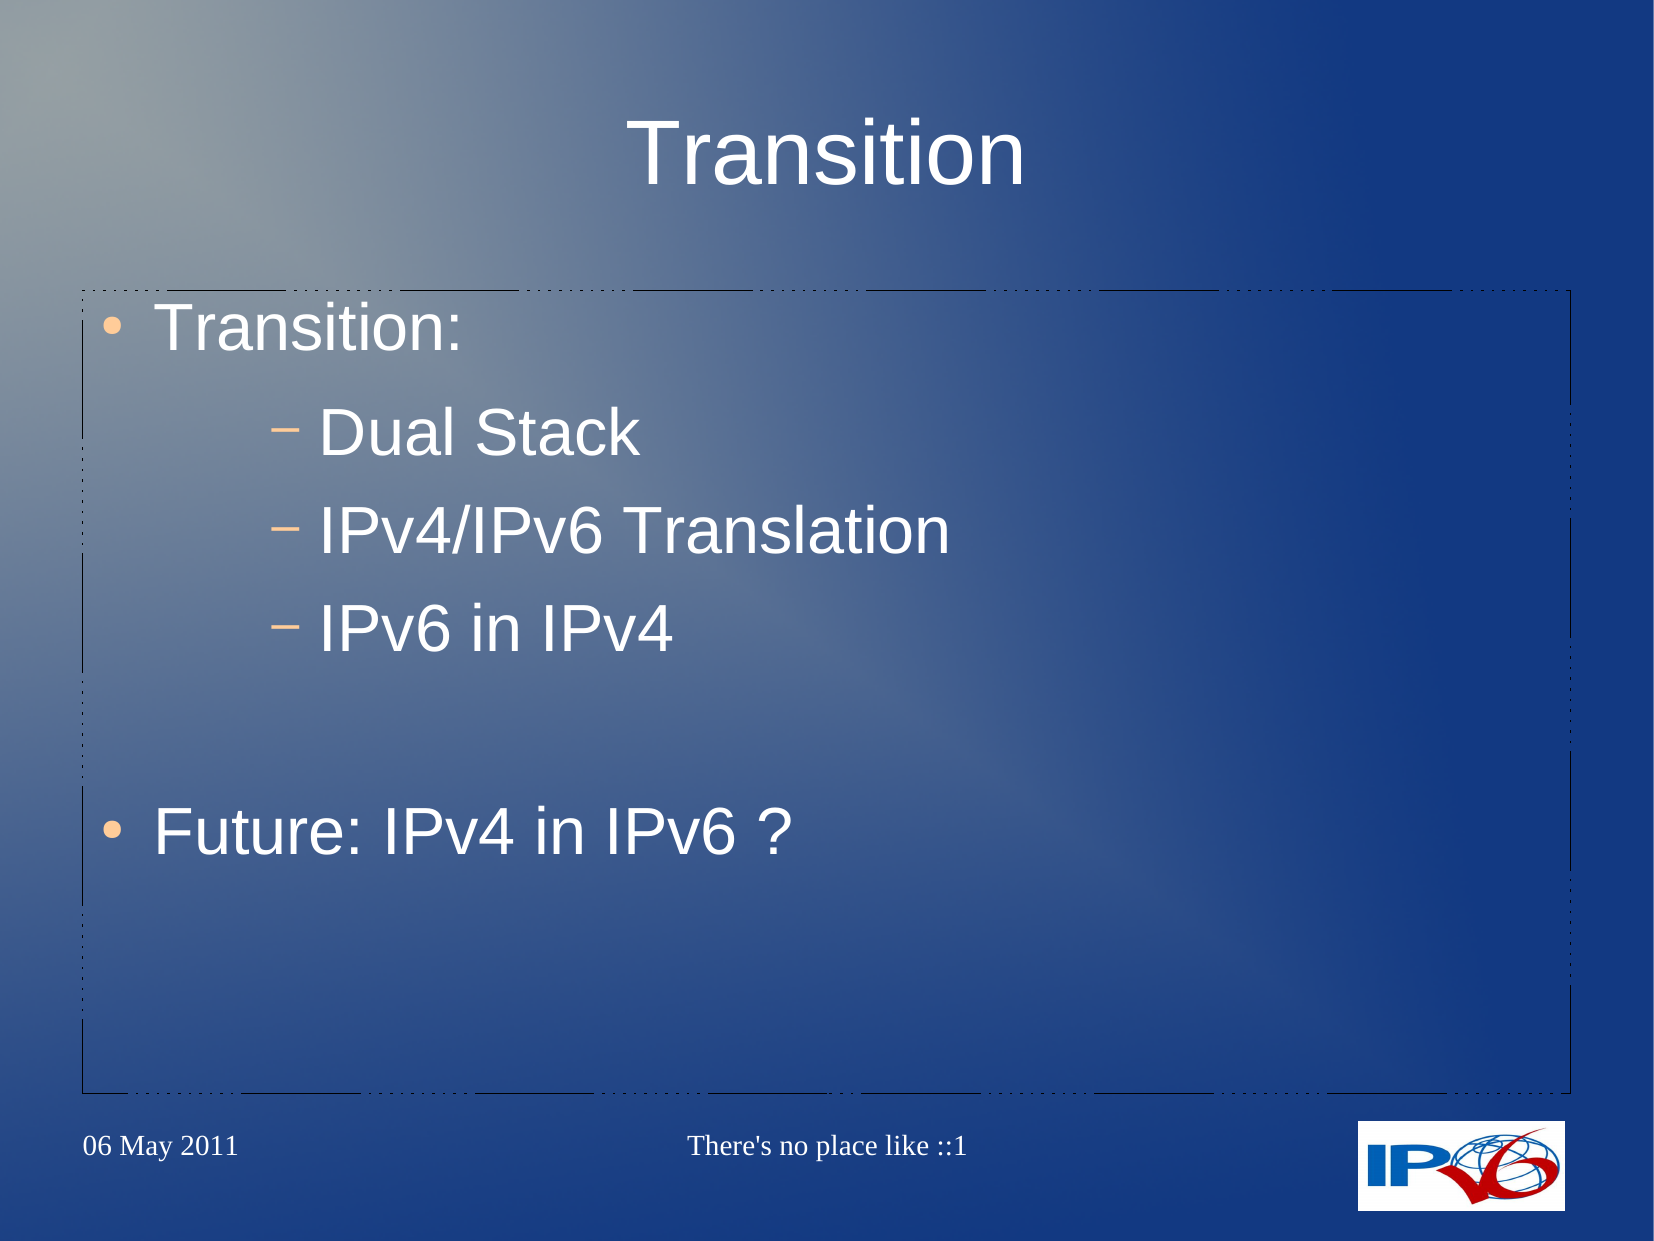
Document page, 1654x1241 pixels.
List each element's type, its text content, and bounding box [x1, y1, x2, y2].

list Transition: Dual Stack IPv4/IPv6 Translation IPv6 in IPv4 Future: IPv4 in IPv6 ? [82, 290, 1571, 1094]
title Transition [82, 56, 1571, 250]
picture [0, 0, 1654, 1241]
